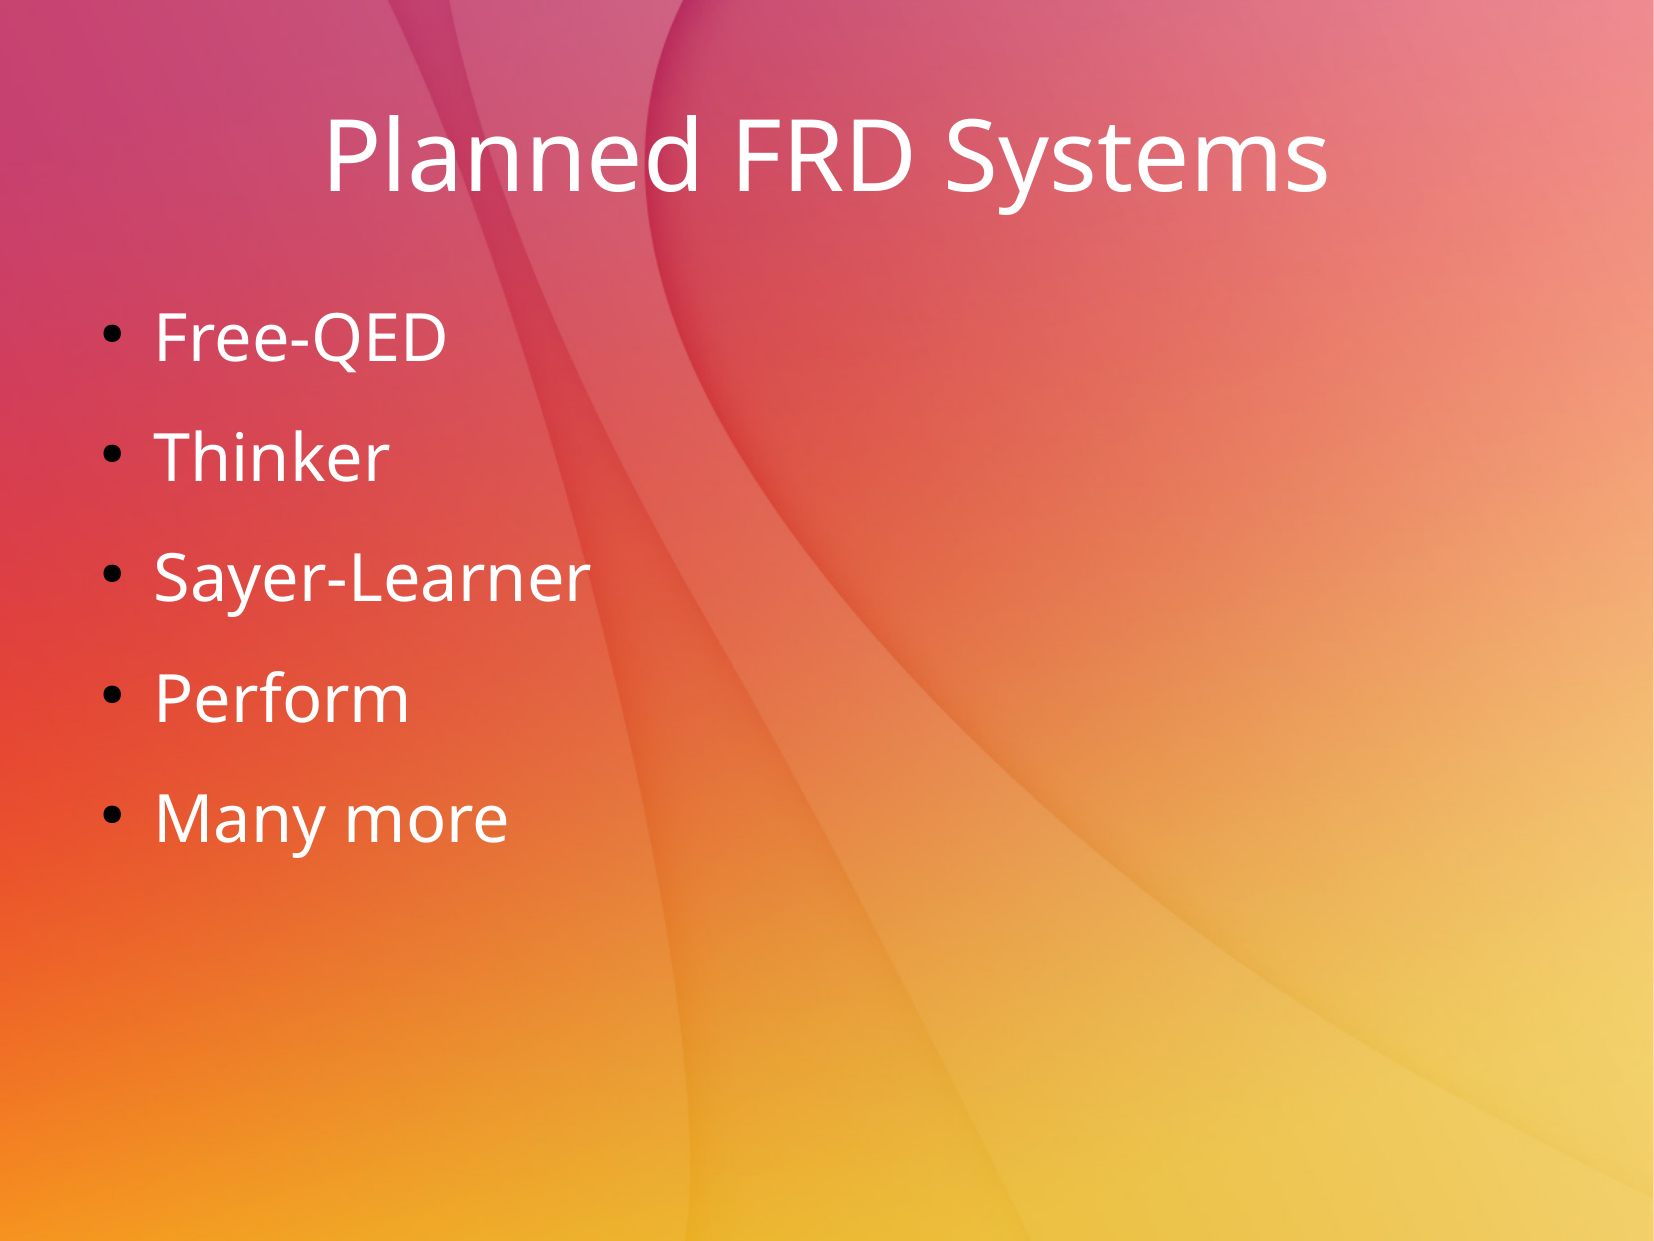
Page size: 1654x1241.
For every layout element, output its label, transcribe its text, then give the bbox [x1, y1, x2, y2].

picture [0, 0, 1654, 1241]
list Free-QED Thinker Sayer-Learner Perform Many more [82, 290, 1571, 1094]
title Planned FRD Systems [82, 56, 1571, 250]
